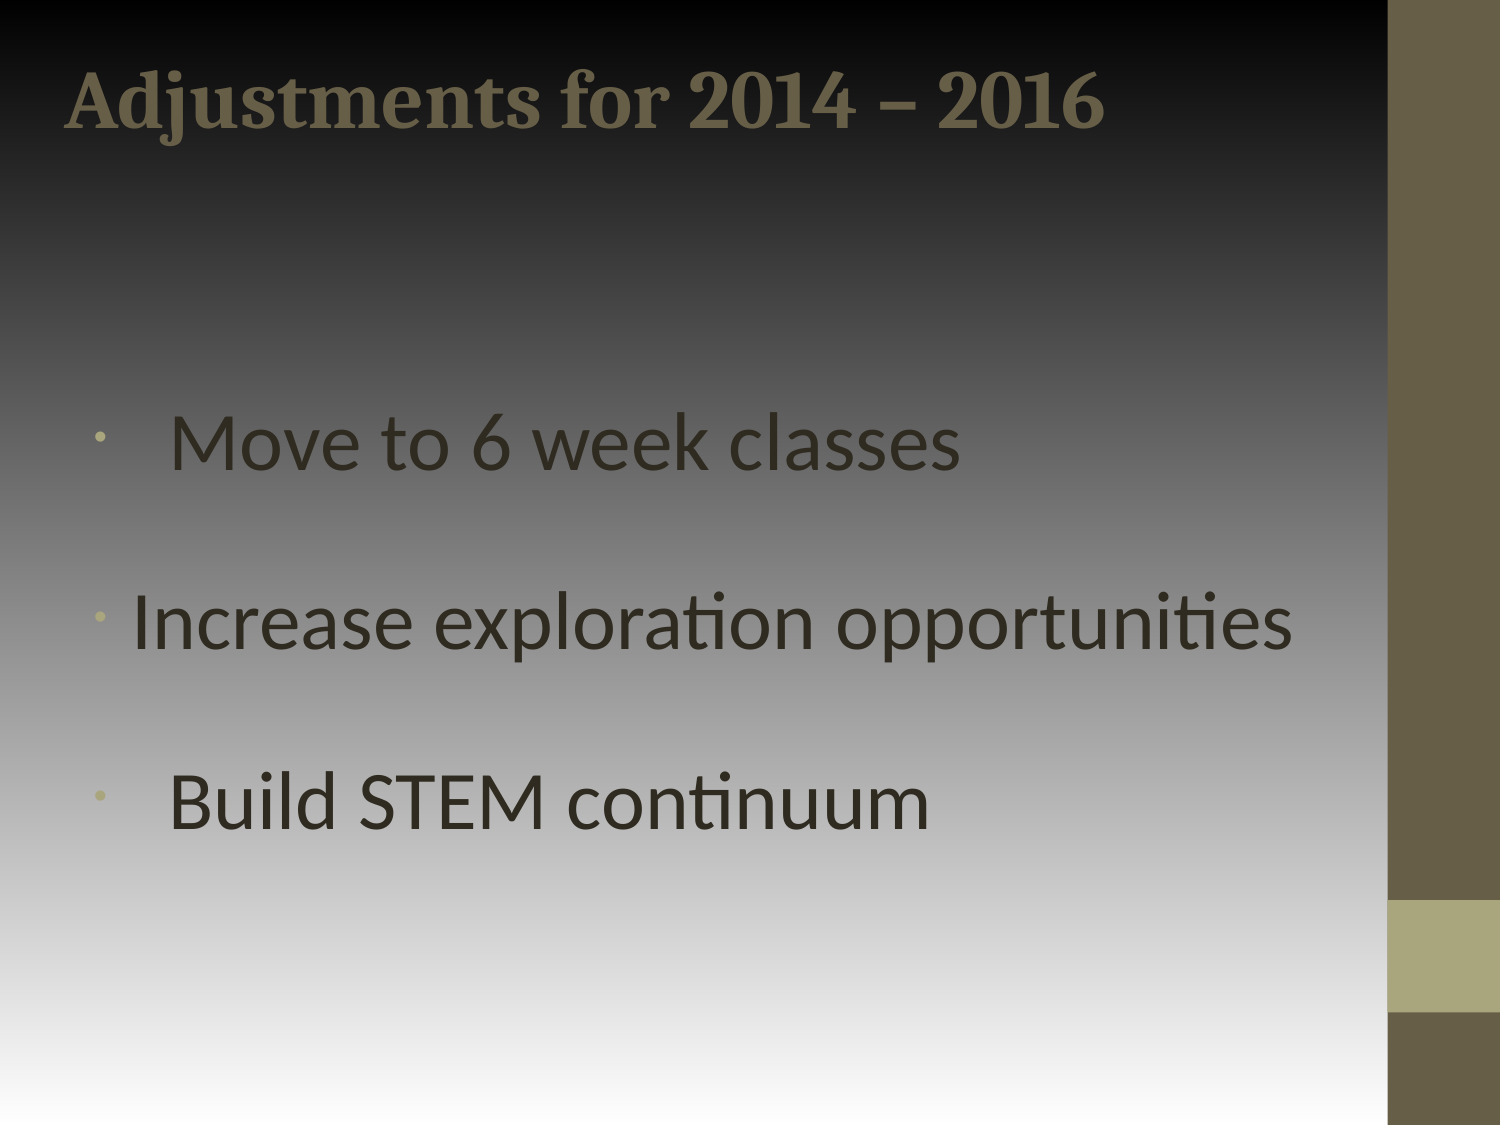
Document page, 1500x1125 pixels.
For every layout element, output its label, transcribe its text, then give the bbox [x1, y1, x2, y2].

title Adjustments for 2014 – 2016 [49, 37, 1450, 200]
list Move to 6 week classes Increase exploration opportunities Build STEM continuum [60, 249, 1311, 808]
